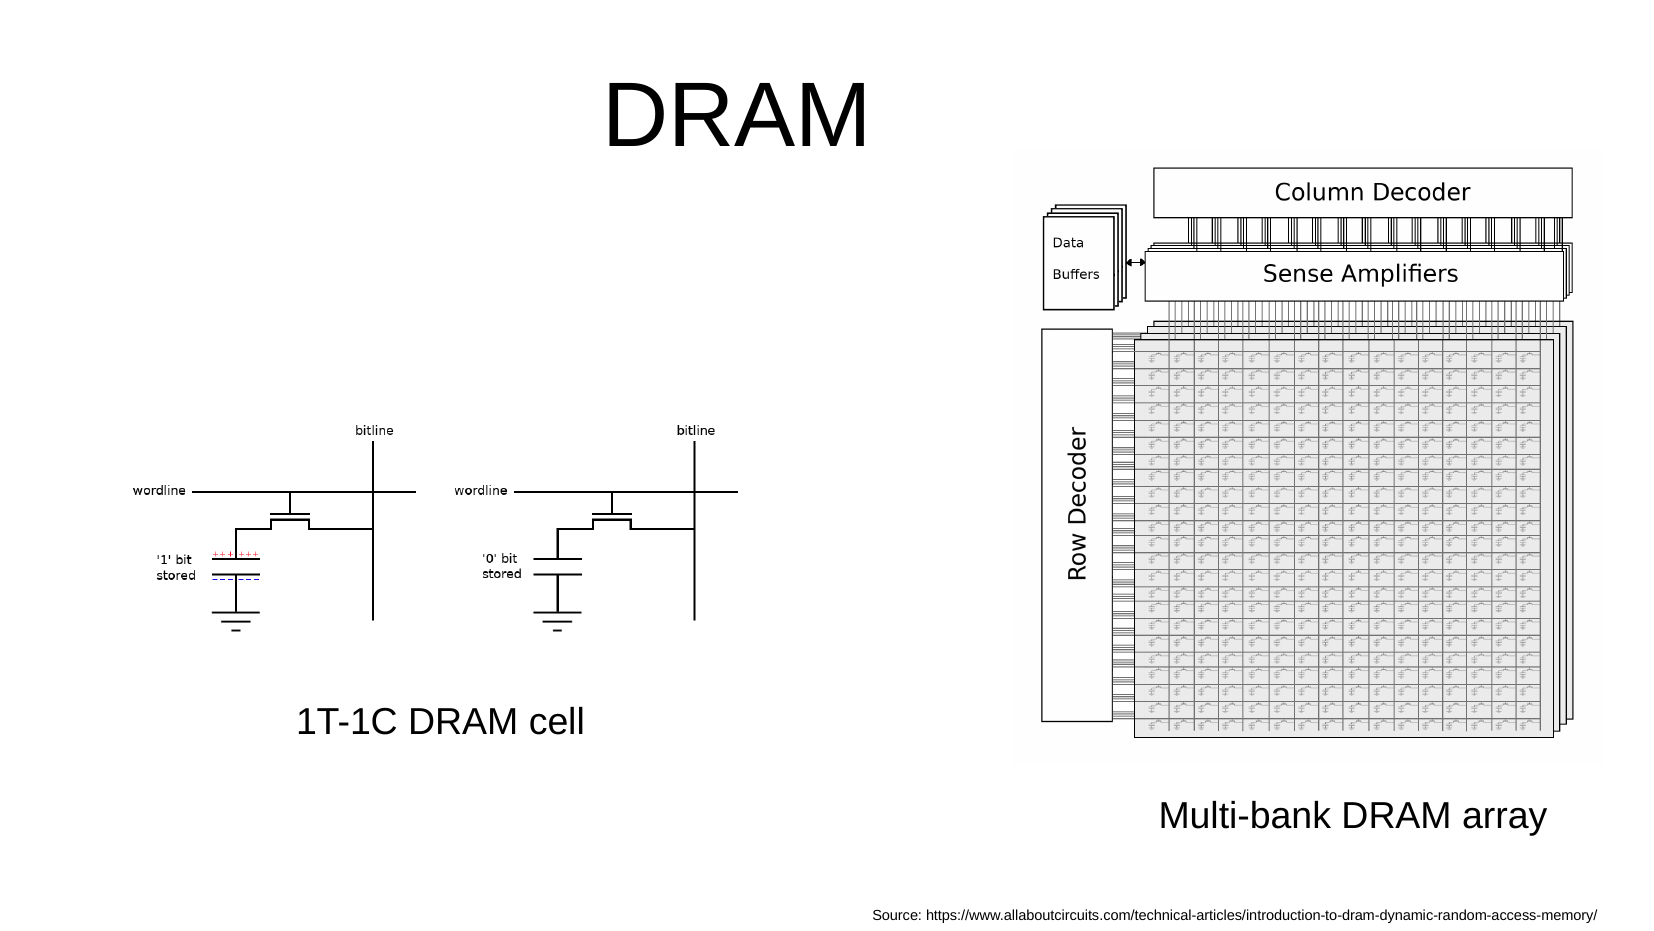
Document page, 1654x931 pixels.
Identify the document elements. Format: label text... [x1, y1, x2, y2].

text_box Multi-bank DRAM array [1143, 787, 1563, 845]
picture [1012, 149, 1603, 765]
text_box Source: https://www.allaboutcircuits.com/technical-articles/introduction-to-dram-dynamic-random-access-memory/ [857, 900, 1613, 931]
picture [121, 410, 751, 676]
title DRAM [82, 37, 1571, 193]
text_box 1T-1C DRAM cell [281, 693, 601, 751]
